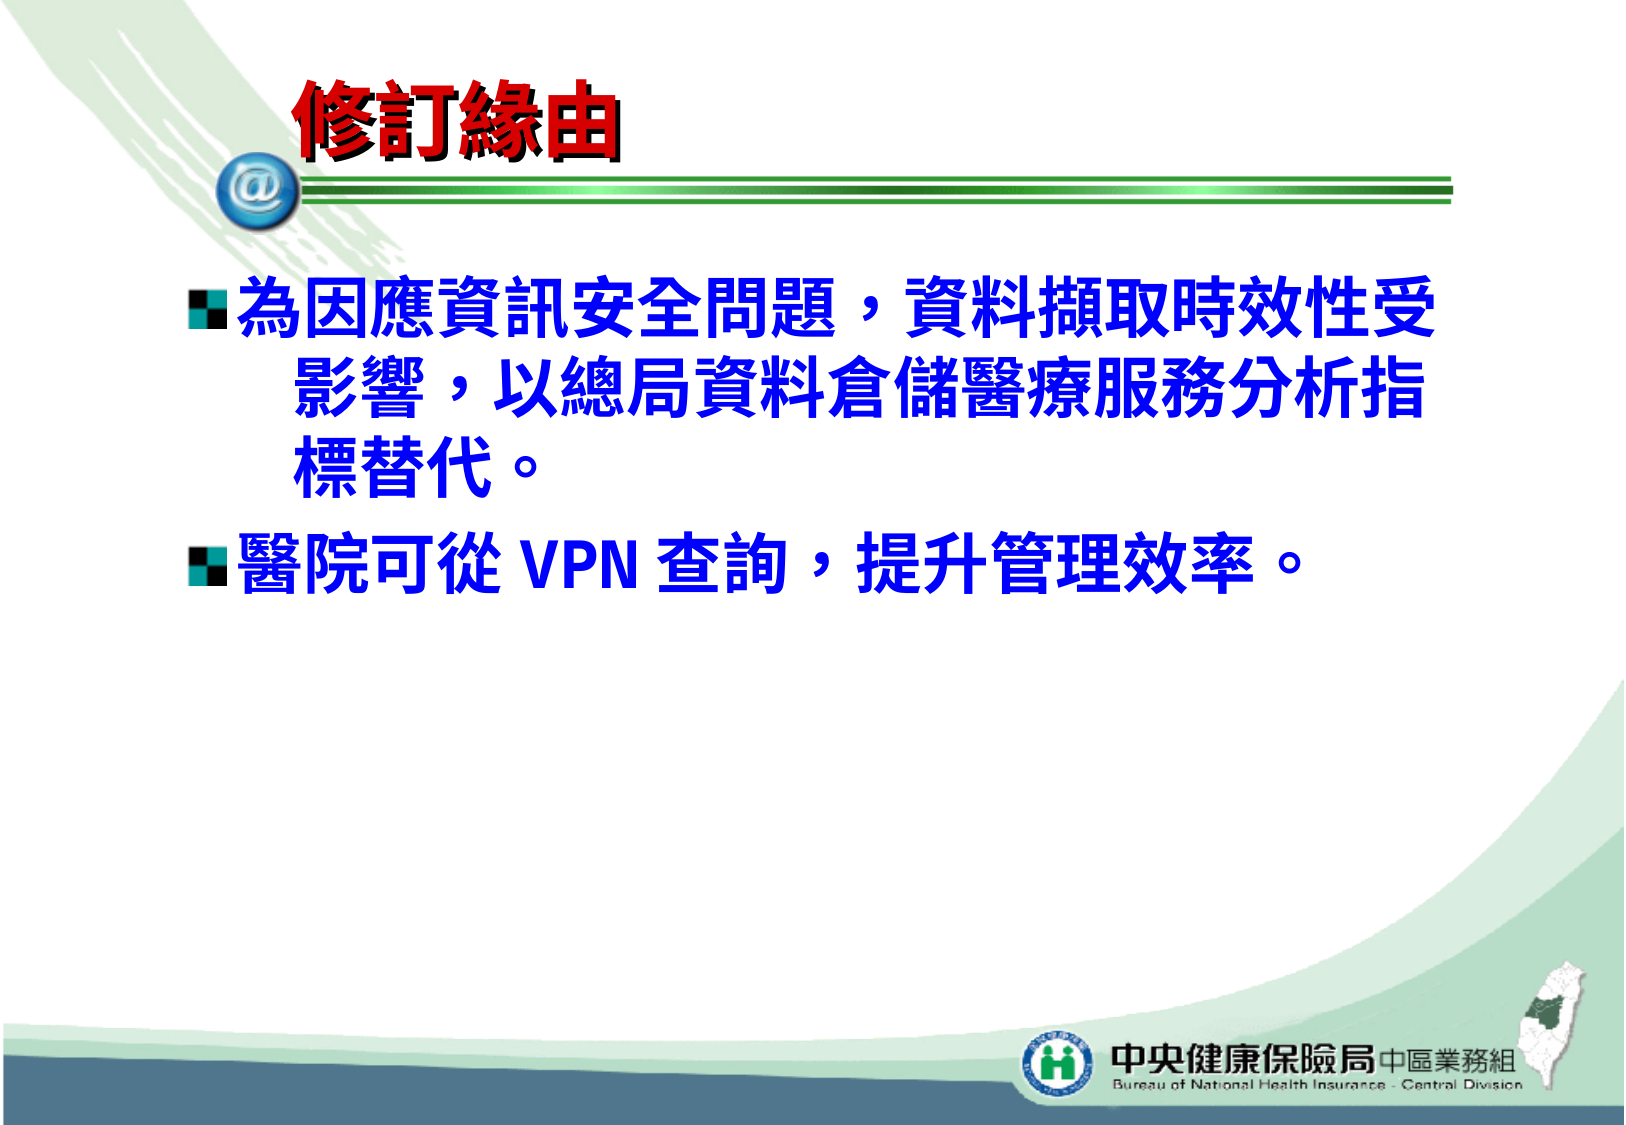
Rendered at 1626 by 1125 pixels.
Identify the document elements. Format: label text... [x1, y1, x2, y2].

title 修訂緣由 [275, 23, 1625, 211]
list 為因應資訊安全問題，資料擷取時效性受影響，以總局資料倉儲醫療服務分析指標替代。 醫院可從VPN查詢，提升管理效率。 [165, 257, 1499, 997]
